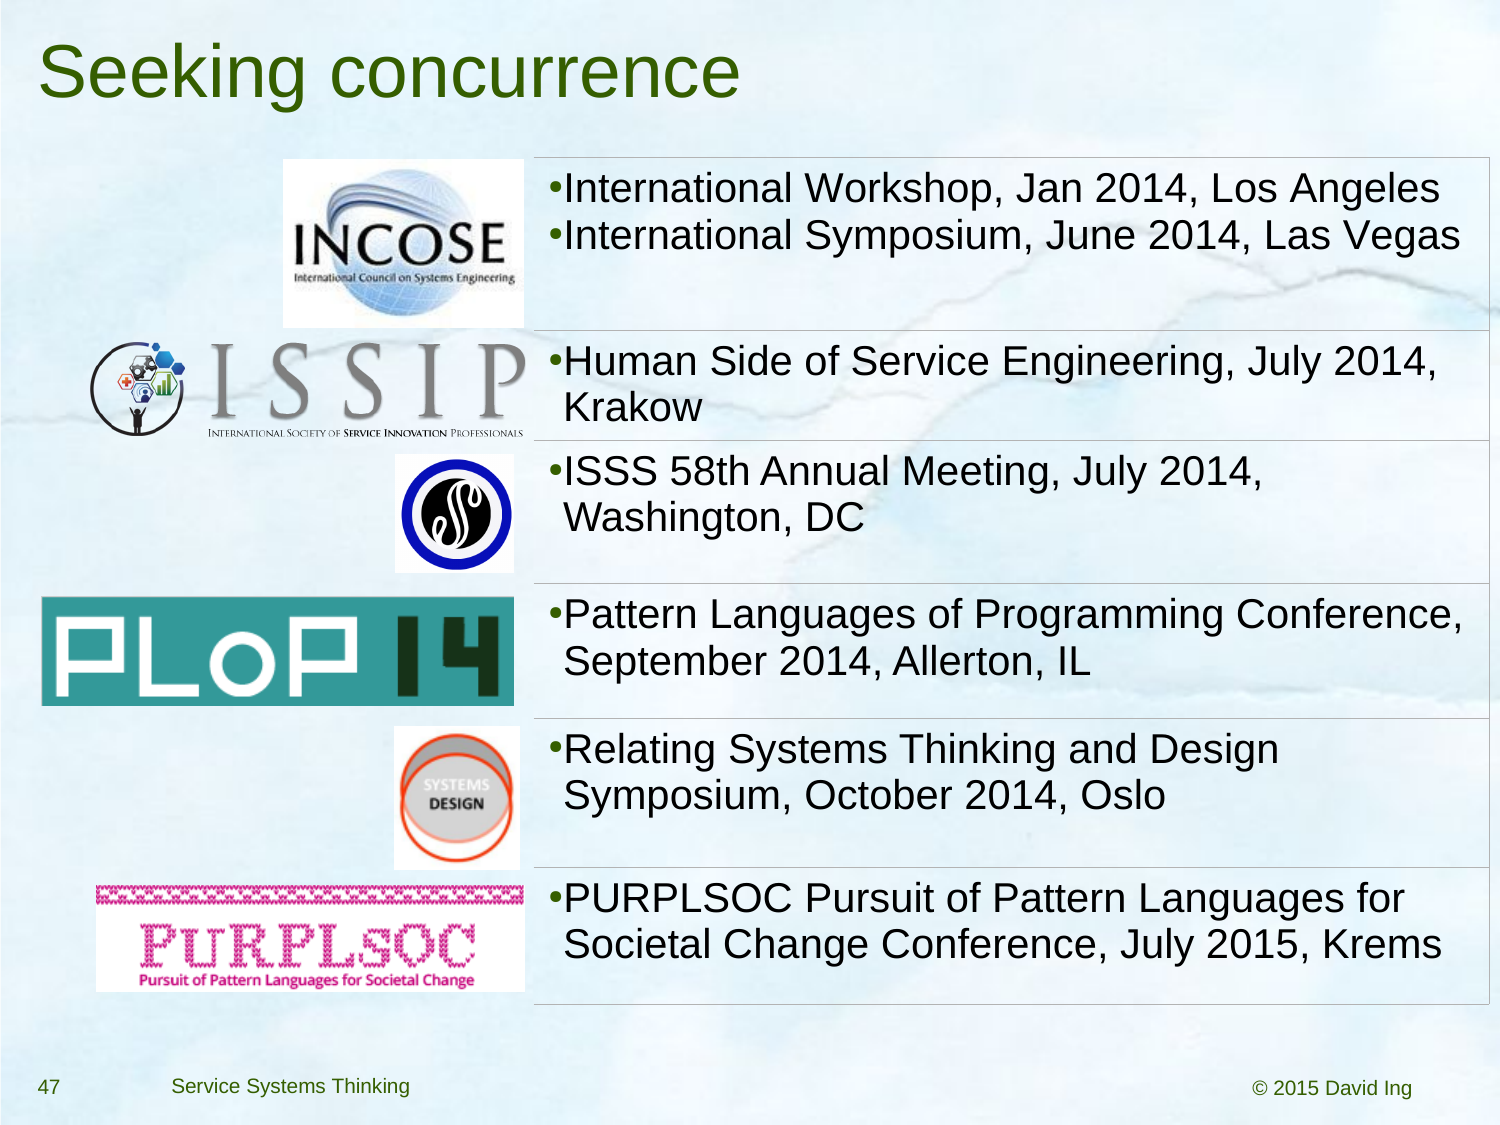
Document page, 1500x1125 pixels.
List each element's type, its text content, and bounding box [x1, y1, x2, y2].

table_cell ISSS 58th Annual Meeting, July 2014, Washington, DC [534, 441, 1489, 583]
table_cell Relating Systems Thinking and Design Symposium, October 2014, Oslo [534, 719, 1489, 867]
table_cell Human Side of Service Engineering, July 2014, Krakow [534, 331, 1489, 440]
table_cell Pattern Languages of Programming Conference, September 2014, Allerton, IL [534, 584, 1489, 718]
picture [0, 0, 1500, 1125]
table_cell PURPLSOC Pursuit of Pattern Languages for Societal Change Conference, July 2015, Krems [534, 868, 1489, 1004]
table_header International Workshop, Jan 2014, Los Angeles International Symposium, June 2014, Las Vegas [534, 158, 1489, 330]
title Seeking concurrence [37, 37, 1463, 152]
